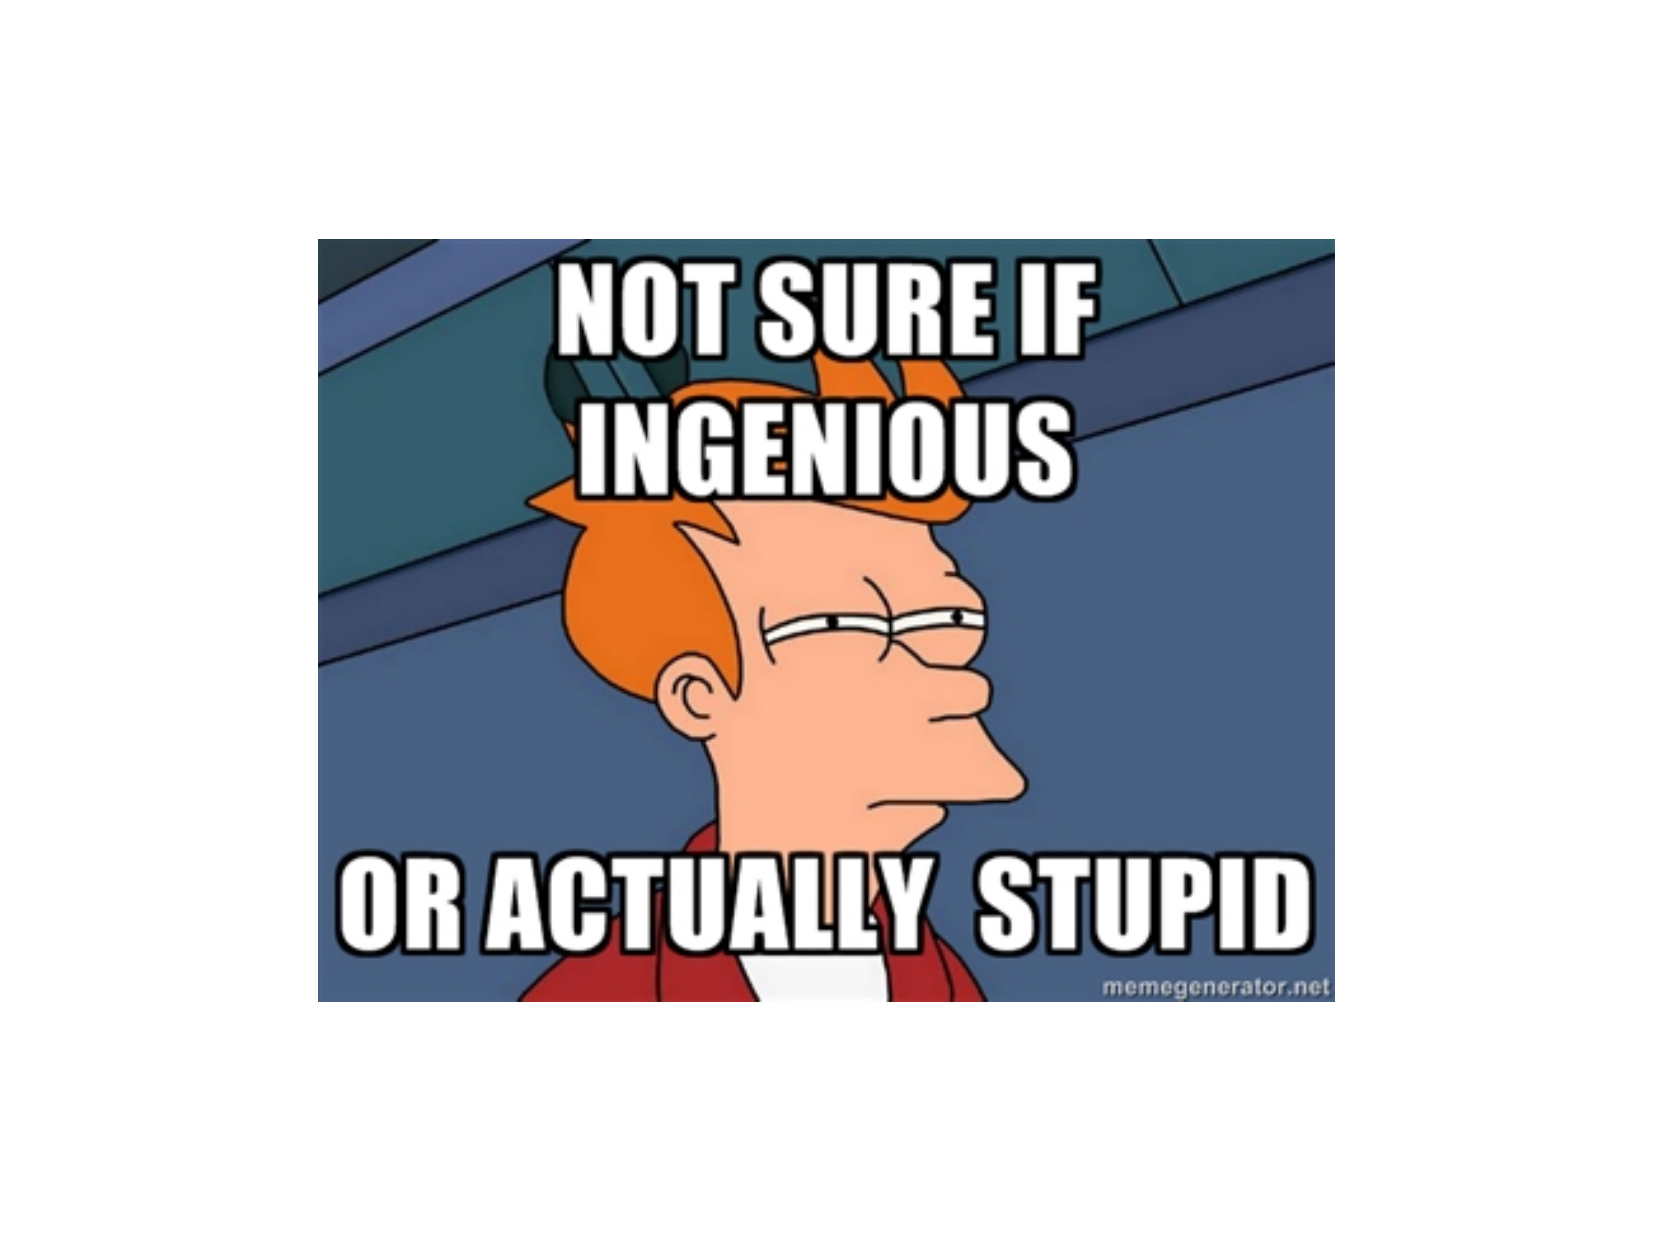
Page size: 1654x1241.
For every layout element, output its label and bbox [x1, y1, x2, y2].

picture [318, 239, 1335, 1002]
